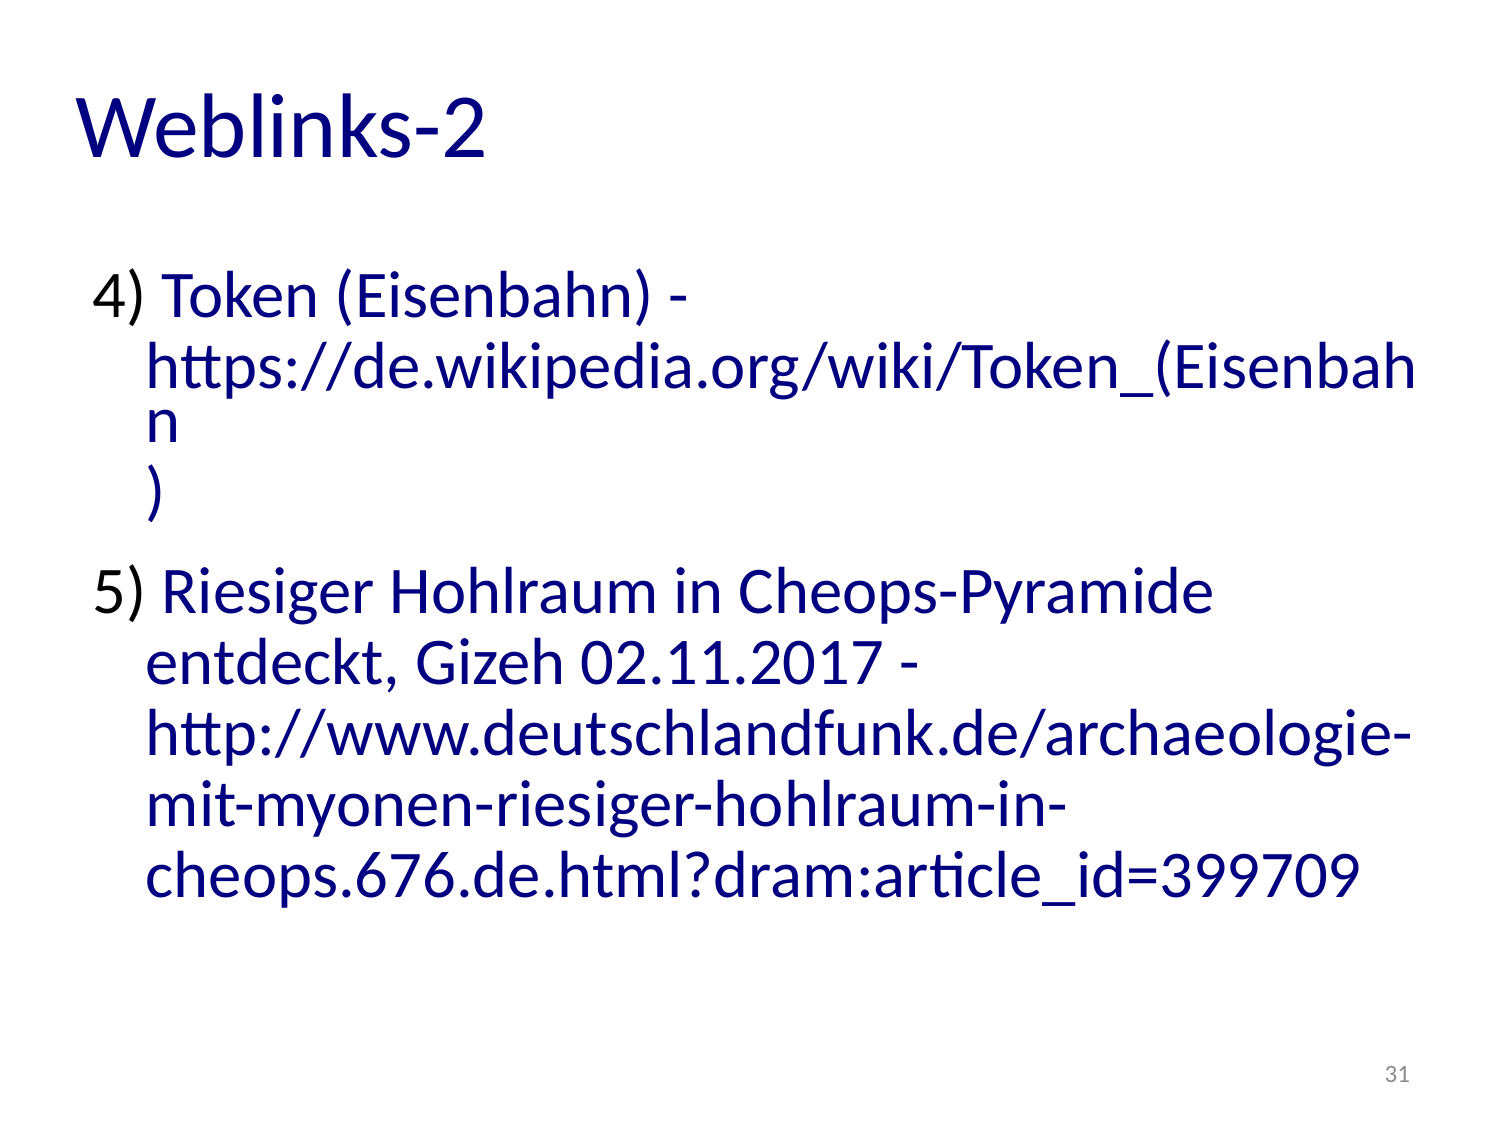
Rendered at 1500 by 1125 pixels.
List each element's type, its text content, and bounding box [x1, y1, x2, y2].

list Token (Eisenbahn) - https://de.wikipedia.org/wiki/Token_(Eisenbahn) Riesiger Hohlraum in Cheops-Pyramide entdeckt, Gizeh 02.11.2017 - http://www.deutschlandfunk.de/archaeologie-mit-myonen-riesiger-hohlraum-in-cheops.676.de.html?dram:article_id=399709 [75, 263, 1425, 916]
title Weblinks-2 [75, 47, 1425, 231]
